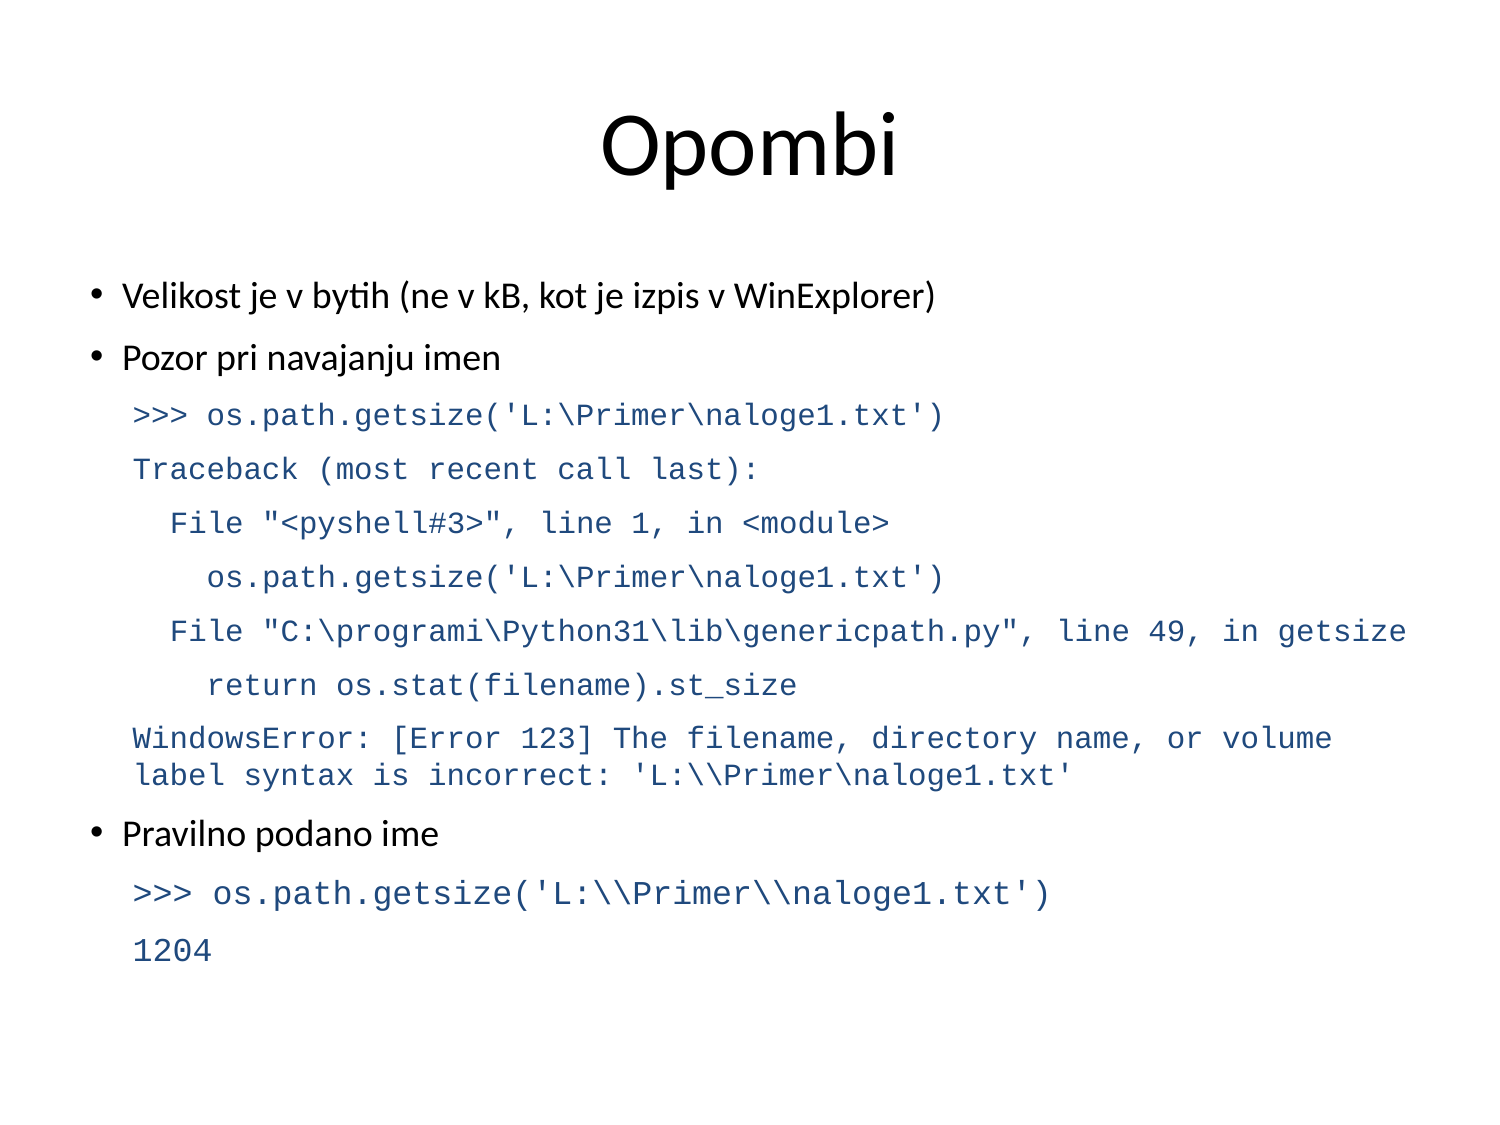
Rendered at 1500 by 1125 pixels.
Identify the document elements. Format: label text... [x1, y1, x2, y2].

list Velikost je v bytih (ne v kB, kot je izpis v WinExplorer) Pozor pri navajanju imen >>> os.path.getsize('L:\Primer\naloge1.txt') Traceback (most recent call last): File "<pyshell#3>", line 1, in <module> os.path.getsize('L:\Primer\naloge1.txt') File "C:\programi\Python31\lib\genericpath.py", line 49, in getsize return os.stat(filename).st_size WindowsError: [Error 123] The filename, directory name, or volume label syntax is incorrect: 'L:\\Primer\naloge1.txt' Pravilno podano ime >>> os.path.getsize('L:\\Primer\\naloge1.txt') 1204 [75, 262, 1425, 1005]
title Opombi [75, 45, 1425, 233]
